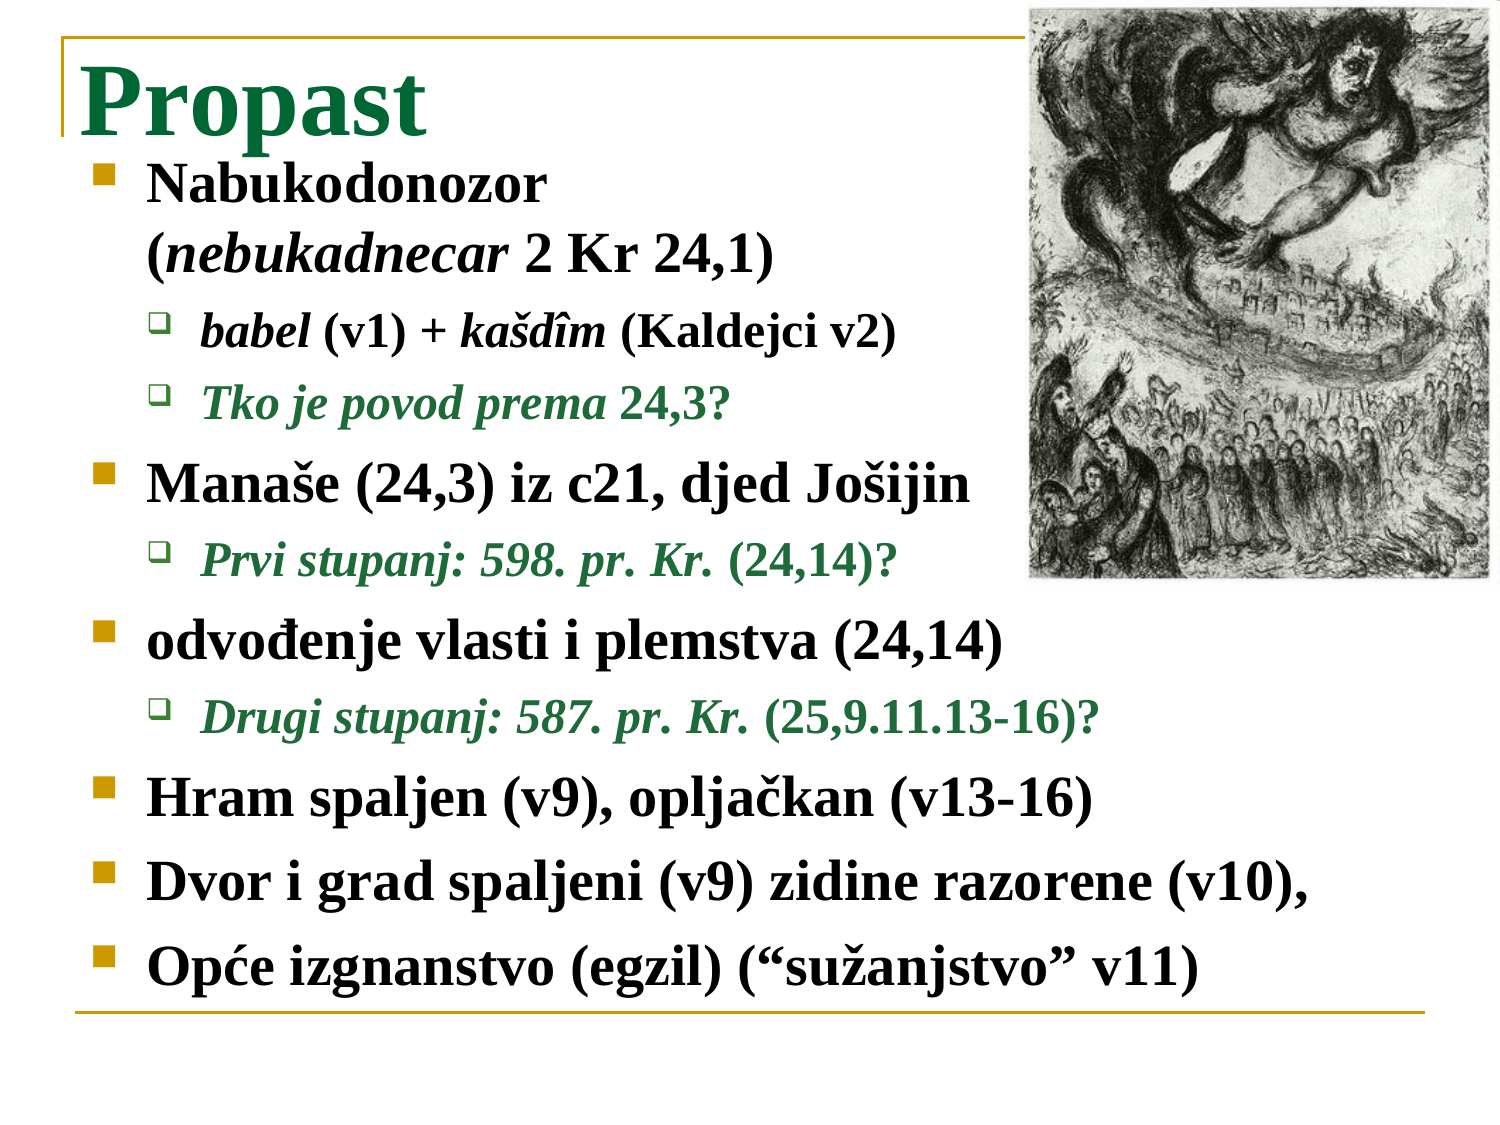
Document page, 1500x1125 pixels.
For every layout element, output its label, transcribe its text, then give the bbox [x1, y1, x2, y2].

list Nabukodonozor (nebukadnecar 2 Kr 24,1) babel (v1) + kašdîm (Kaldejci v2) Tko je povod prema 24,3? Manaše (24,3) iz c21, djed Jošijin Prvi stupanj: 598. pr. Kr. (24,14)? odvođenje vlasti i plemstva (24,14) Drugi stupanj: 587. pr. Kr. (25,9.11.13-16)? Hram spaljen (v9), opljačkan (v13-16) Dvor i grad spaljeni (v9) zidine razorene (v10), Opće izgnanstvo (egzil) (“sužanjstvo” v11) [75, 137, 1426, 1006]
title Propast [64, 0, 1025, 187]
picture [1025, 0, 1500, 587]
